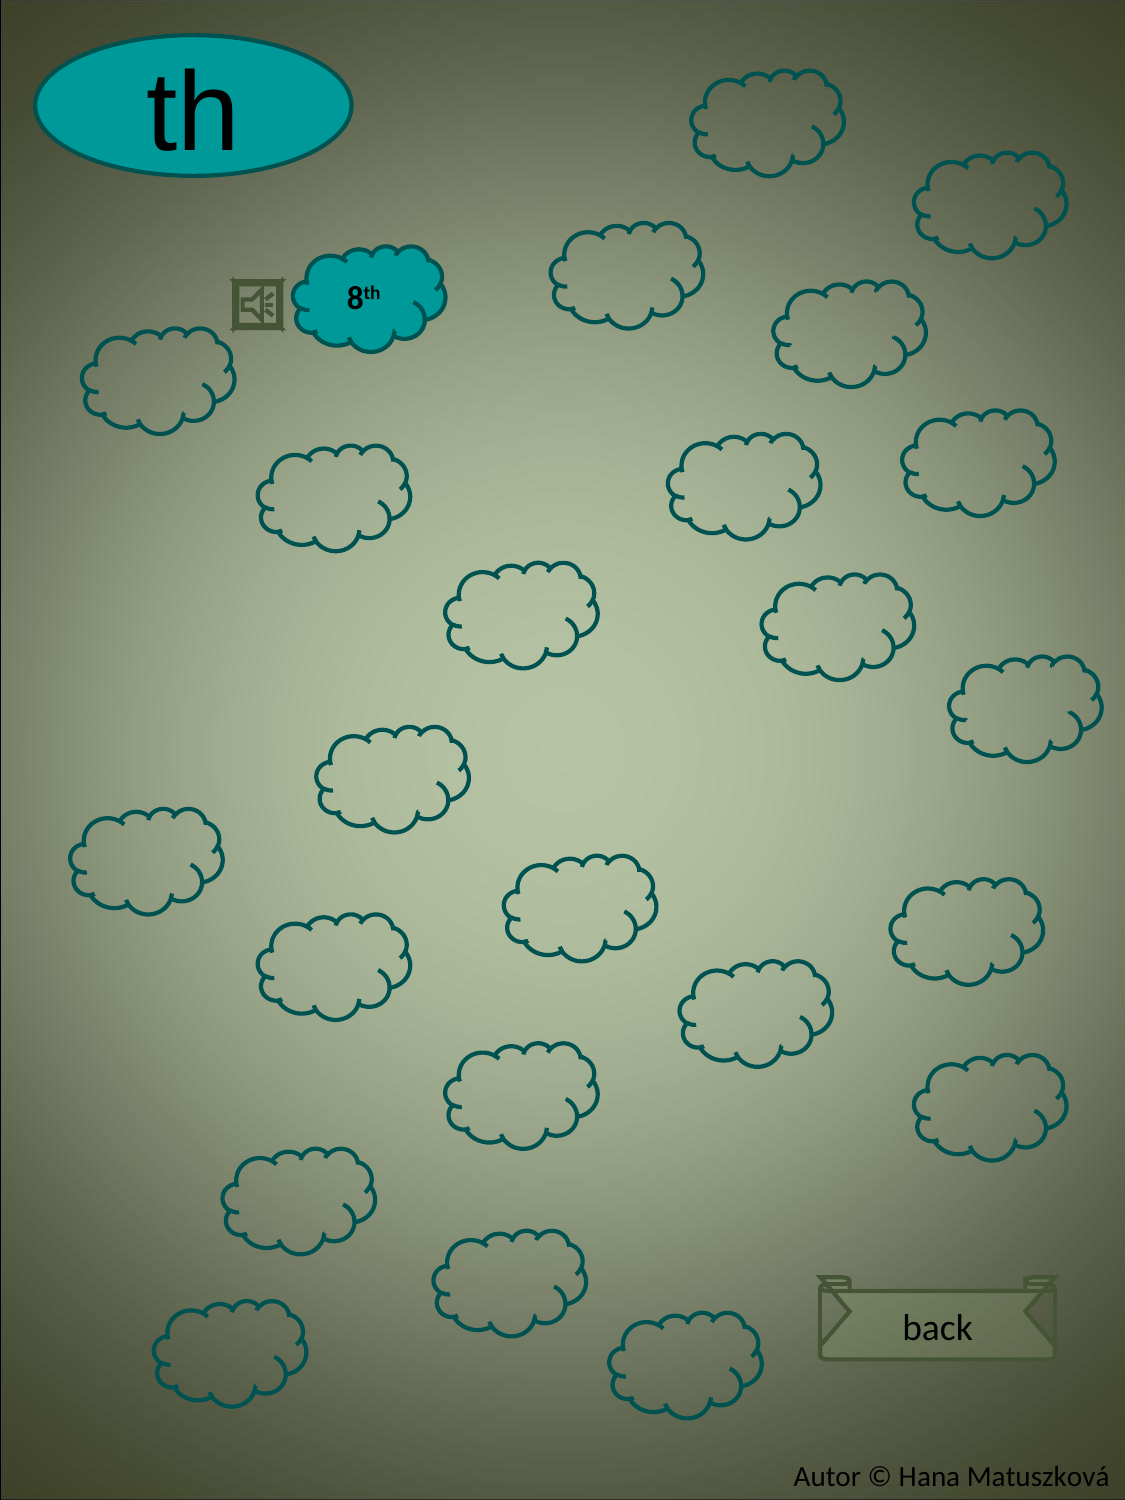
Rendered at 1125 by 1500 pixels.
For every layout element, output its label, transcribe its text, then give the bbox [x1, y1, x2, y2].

picture [0, 0, 1125, 1500]
text_box back [820, 1277, 1055, 1360]
text_box th [35, 35, 352, 176]
text_box Autor © Hana Matuszková [778, 1449, 1125, 1500]
text_box 8th [292, 246, 446, 352]
